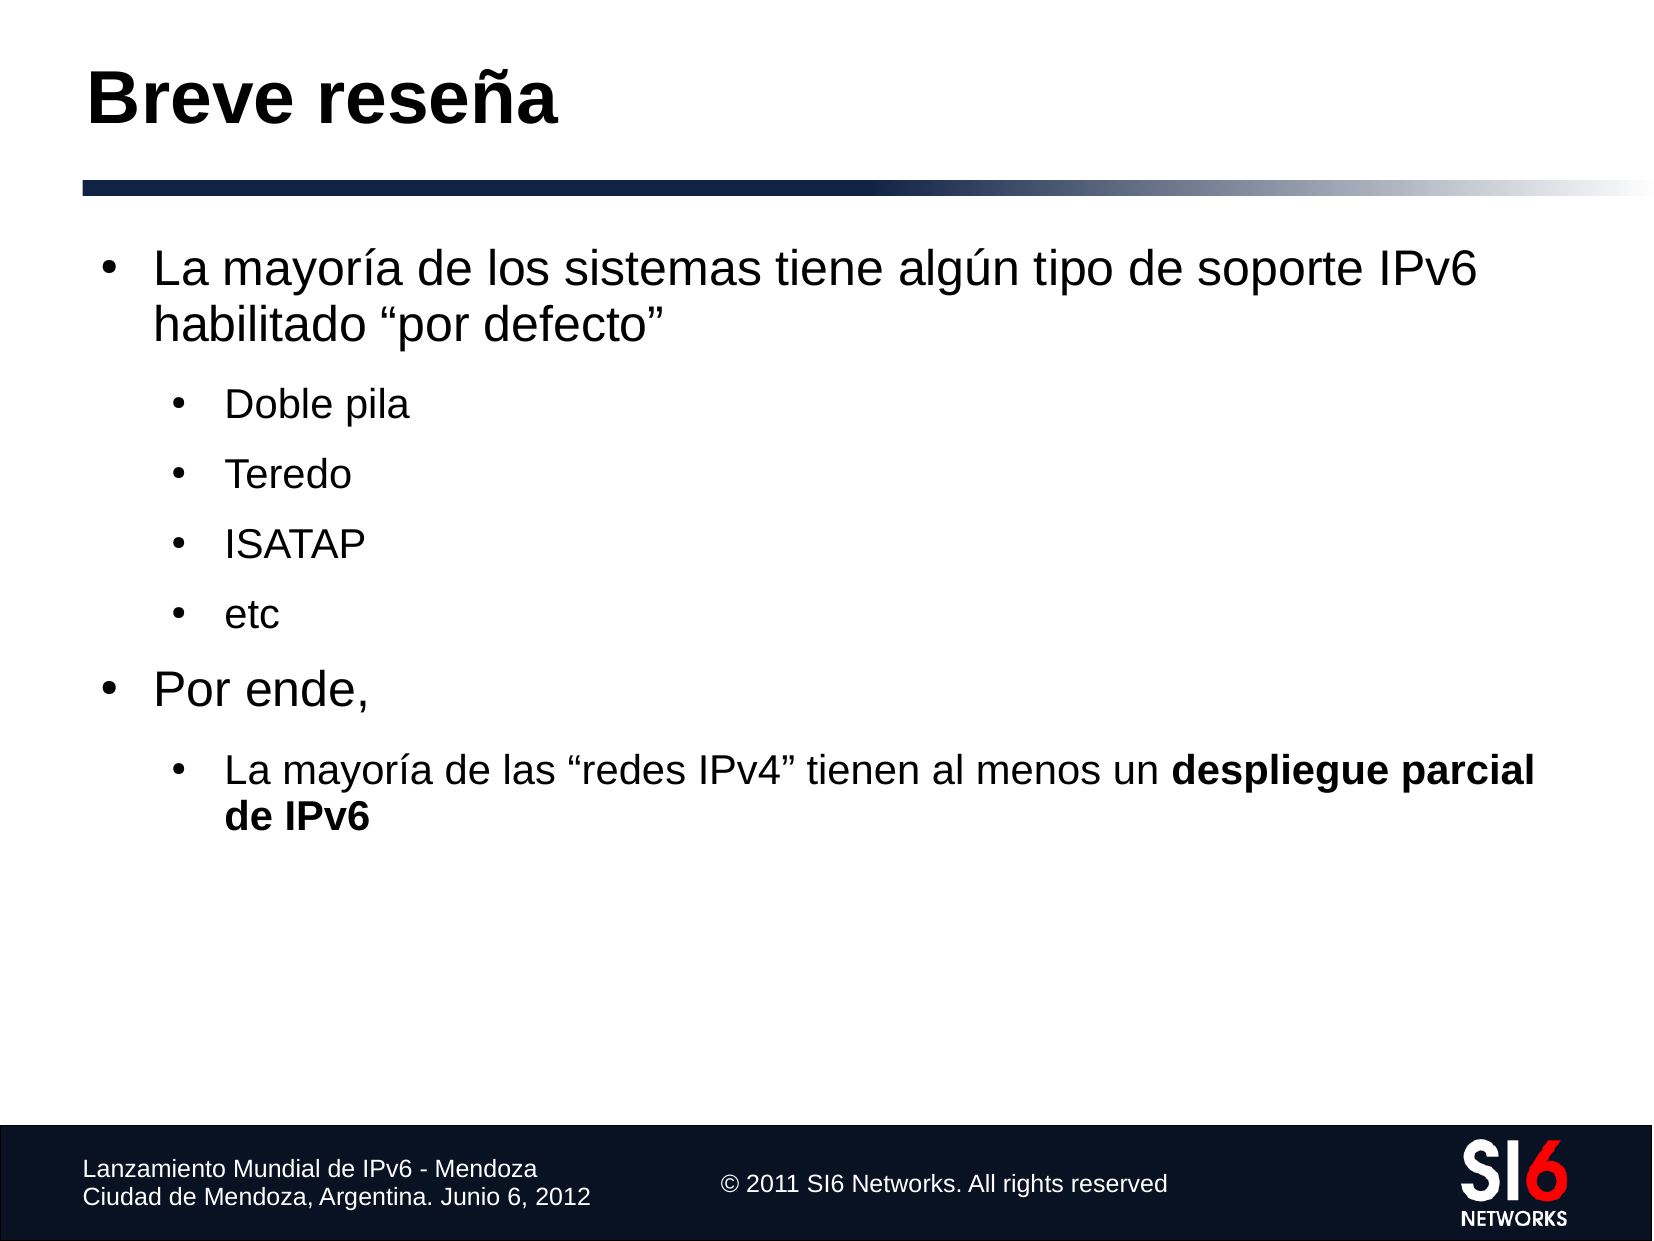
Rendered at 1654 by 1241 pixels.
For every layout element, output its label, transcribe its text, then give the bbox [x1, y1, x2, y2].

title Breve reseña [86, 30, 1576, 166]
list La mayoría de los sistemas tiene algún tipo de soporte IPv6 habilitado “por defecto” Doble pila Teredo ISATAP etc Por ende, La mayoría de las “redes IPv4” tienen al menos un despliegue parcial de IPv6 [82, 240, 1571, 1109]
picture [1461, 1139, 1567, 1226]
